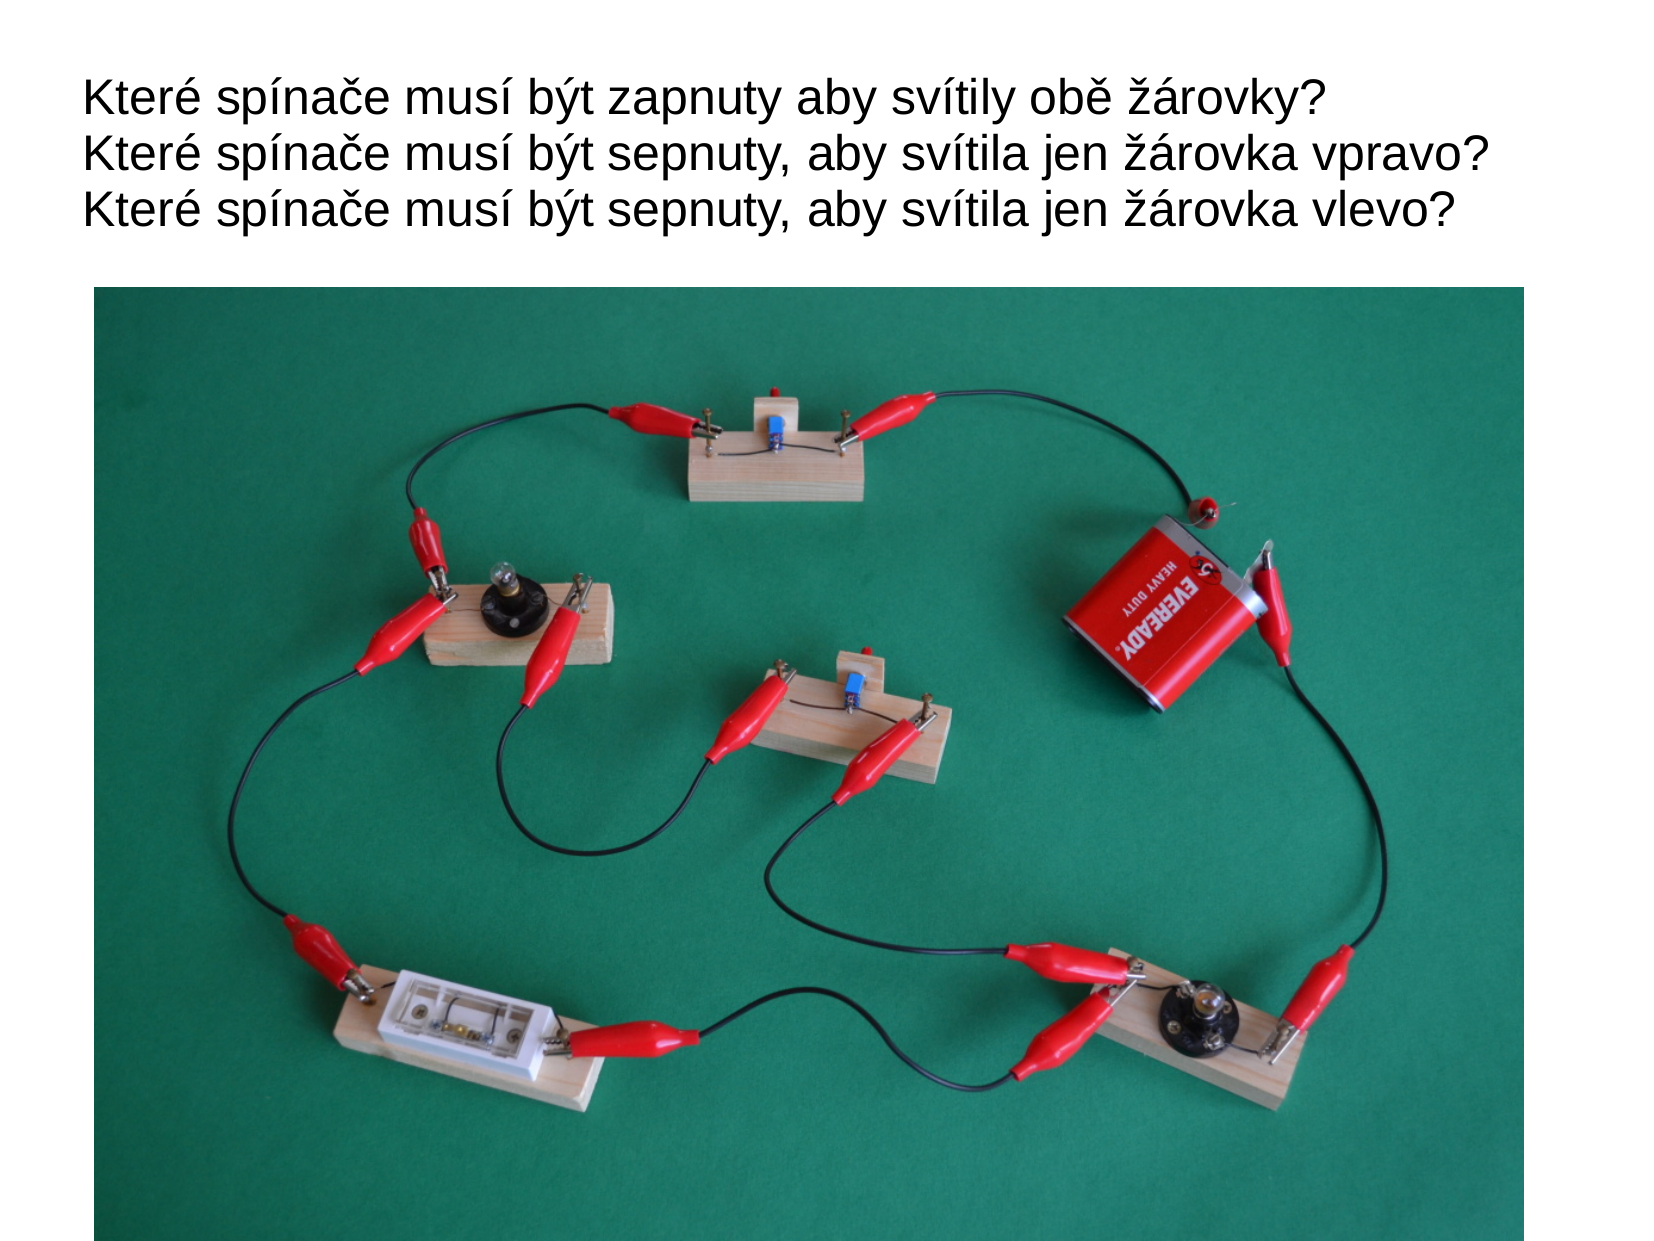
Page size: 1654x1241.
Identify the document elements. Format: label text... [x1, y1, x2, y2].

picture [94, 287, 1524, 1241]
title Které spínače musí být zapnuty aby svítily obě žárovky? Které spínače musí být sepnuty, aby svítila jen žárovka vpravo? Které spínače musí být sepnuty, aby svítila jen žárovka vlevo? [82, 49, 1571, 257]
